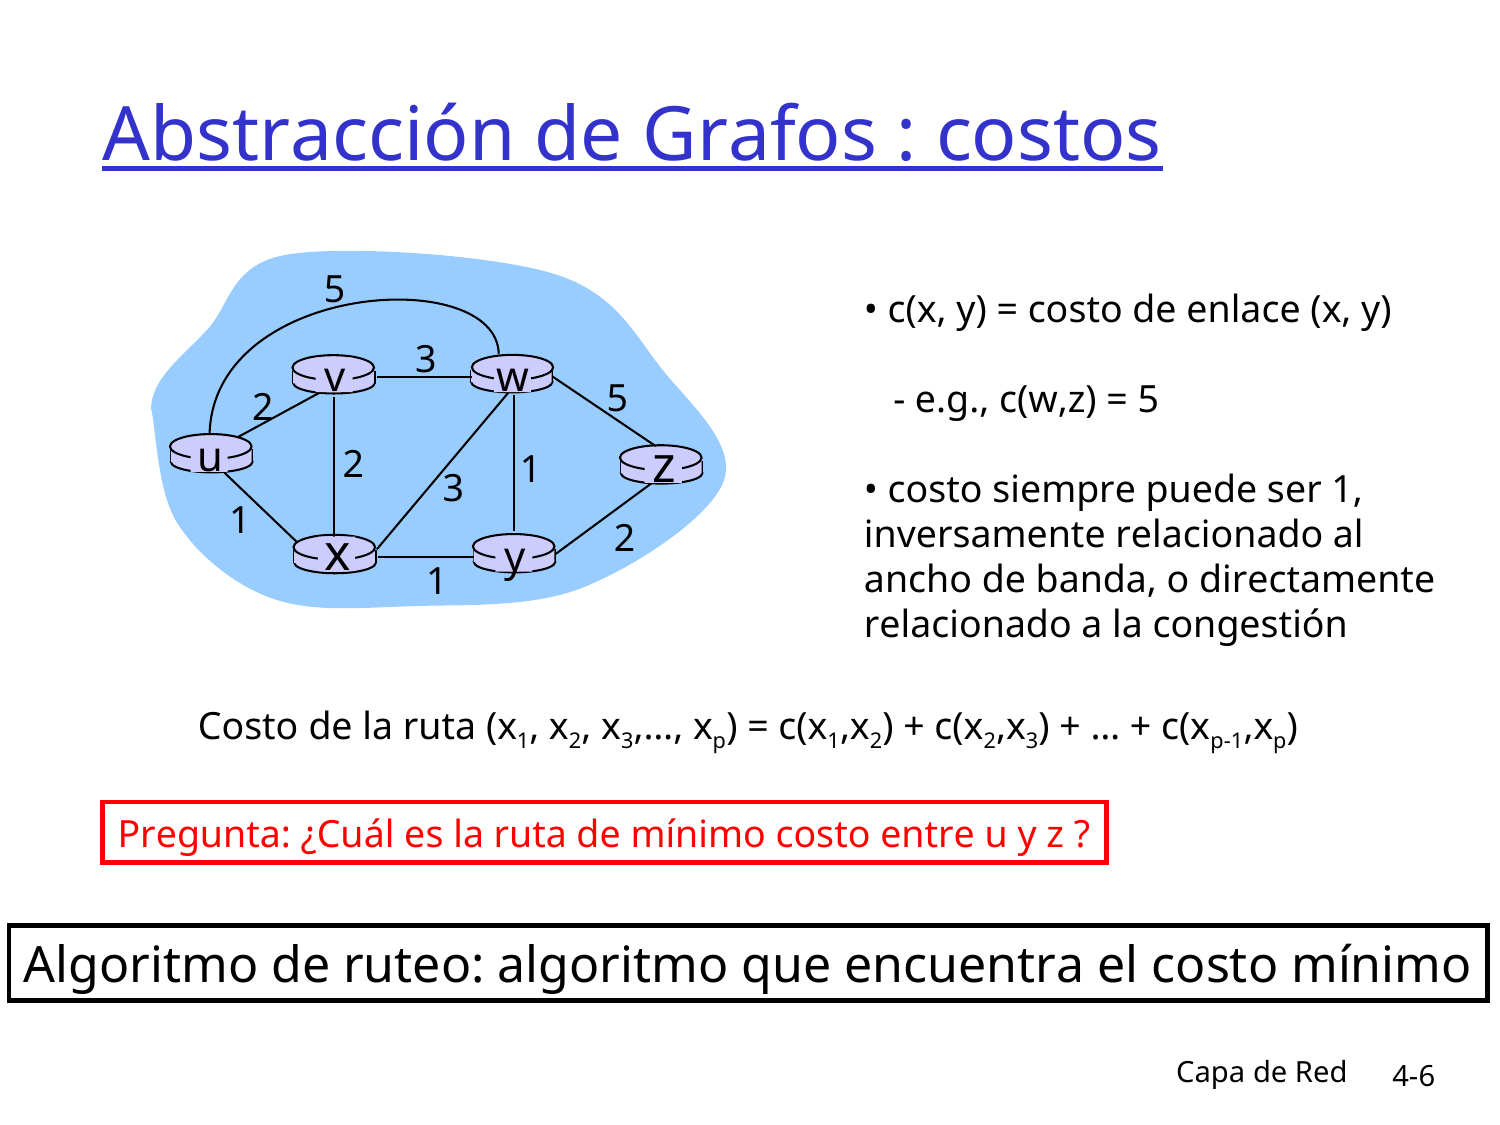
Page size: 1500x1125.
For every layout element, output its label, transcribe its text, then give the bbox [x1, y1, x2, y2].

text_box y [489, 521, 541, 588]
text_box 2 [327, 432, 380, 493]
text_box v [309, 341, 361, 408]
text_box c(x, y) = costo de enlace (x, y) - e.g., c(w,z) = 5 costo siempre puede ser 1, inversamente relacionado al ancho de banda, o directamente relacionado a la congestión [849, 277, 1461, 654]
text_box [151, 250, 727, 609]
title Abstracción de Grafos : costos [87, 37, 1363, 225]
text_box 3 [400, 326, 452, 388]
text_box 1 [505, 437, 557, 498]
text_box Algoritmo de ruteo: algoritmo que encuentra el costo mínimo [8, 925, 1488, 1001]
text_box 2 [237, 375, 289, 436]
text_box 1 [411, 548, 463, 610]
text_box Pregunta: ¿Cuál es la ruta de mínimo costo entre u y z ? [102, 802, 1107, 863]
text_box 3 [427, 456, 479, 518]
text_box w [482, 341, 545, 408]
text_box 2 [598, 505, 651, 567]
text_box z [637, 424, 691, 501]
text_box x [309, 512, 366, 589]
text_box u [182, 421, 239, 488]
text_box Costo de la ruta (x1, x2, x3,…, xp) = c(x1,x2) + c(x2,x3) + … + c(xp-1,xp) [183, 694, 1333, 761]
text_box 1 [214, 487, 266, 549]
text_box 5 [309, 257, 361, 318]
text_box 5 [591, 366, 644, 427]
